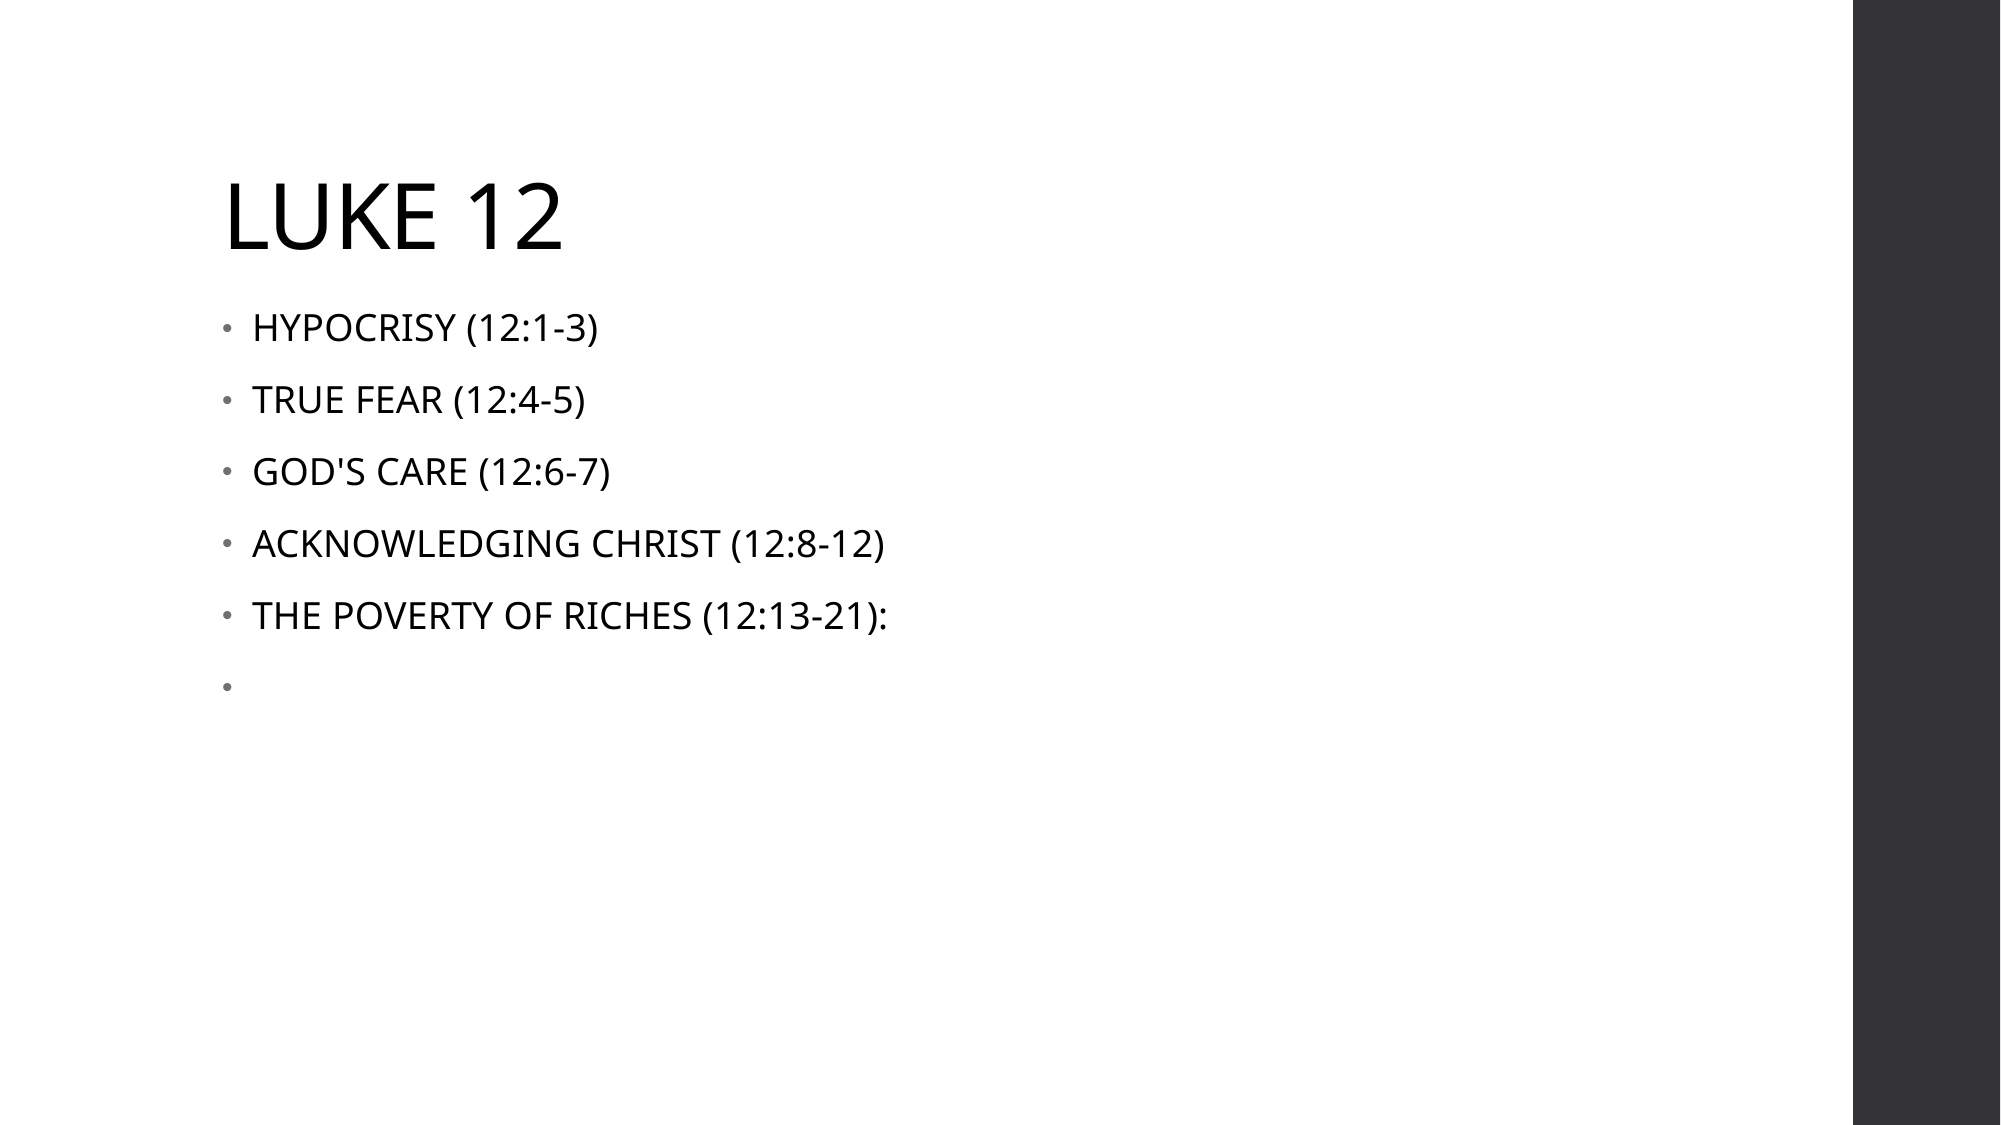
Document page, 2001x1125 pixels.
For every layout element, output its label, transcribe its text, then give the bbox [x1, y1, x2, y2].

title LUKE 12 [206, 60, 1797, 278]
list HYPOCRISY (12:1-3) TRUE FEAR (12:4-5) GOD'S CARE (12:6-7) ACKNOWLEDGING CHRIST (12:8-12) THE POVERTY OF RICHES (12:13-21): [206, 299, 1617, 1014]
